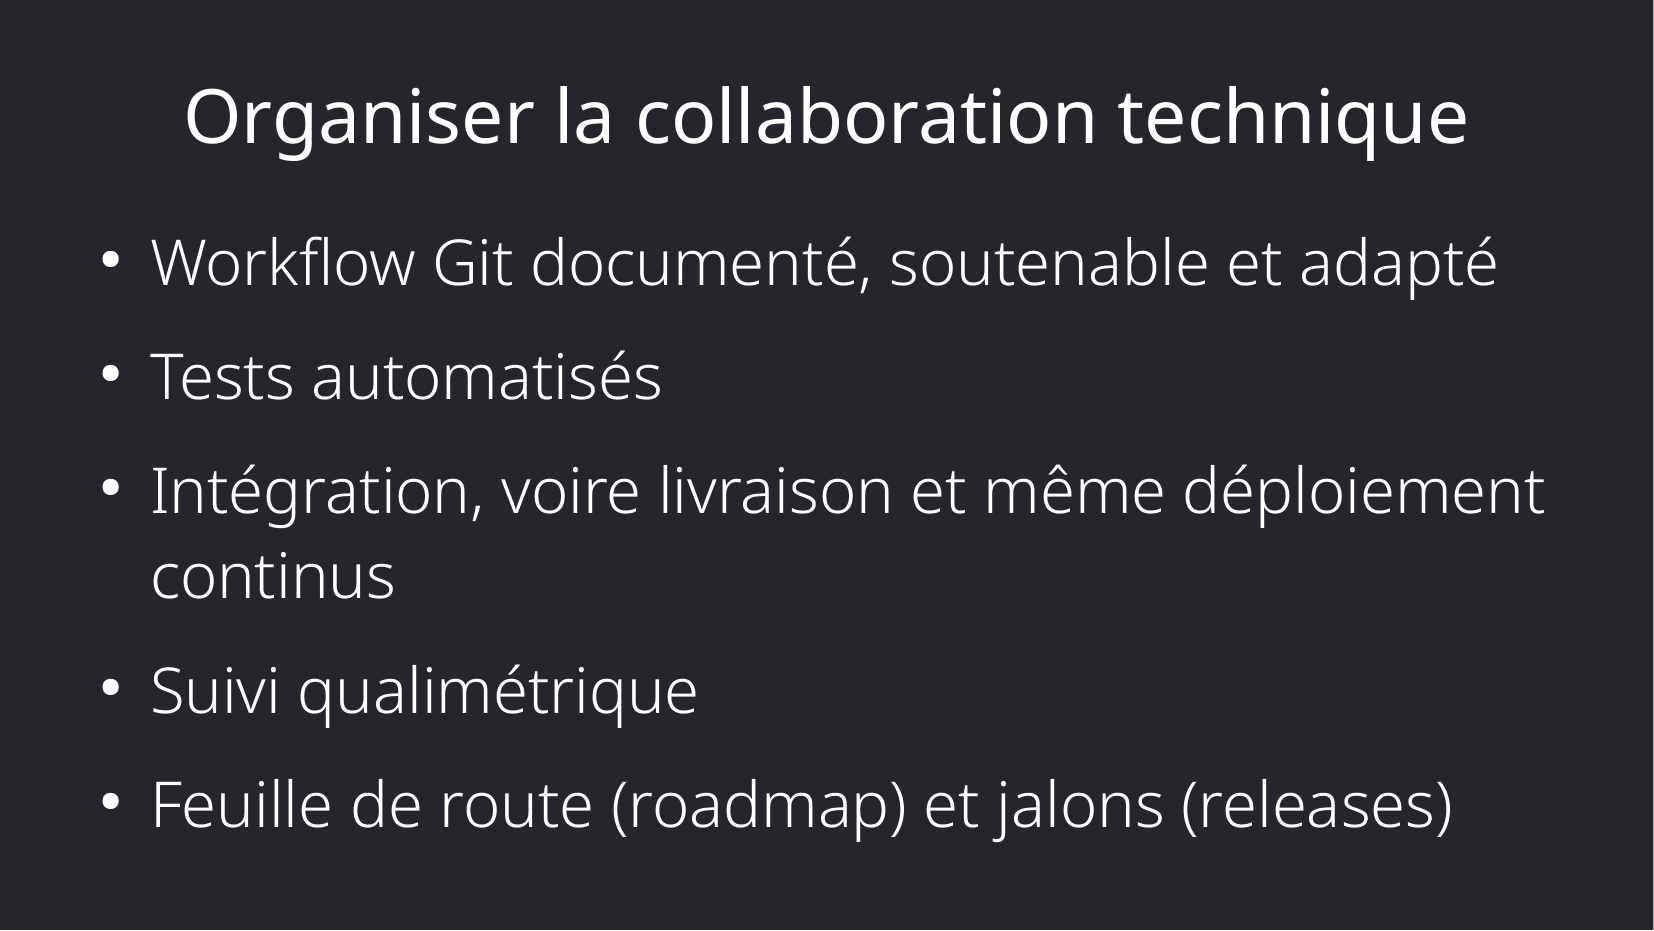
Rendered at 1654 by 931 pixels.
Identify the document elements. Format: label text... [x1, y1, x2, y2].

title Organiser la collaboration technique [82, 37, 1571, 193]
list Workflow Git documenté, soutenable et adapté Tests automatisés Intégration, voire livraison et même déploiement continus Suivi qualimétrique Feuille de route (roadmap) et jalons (releases) [82, 217, 1571, 857]
